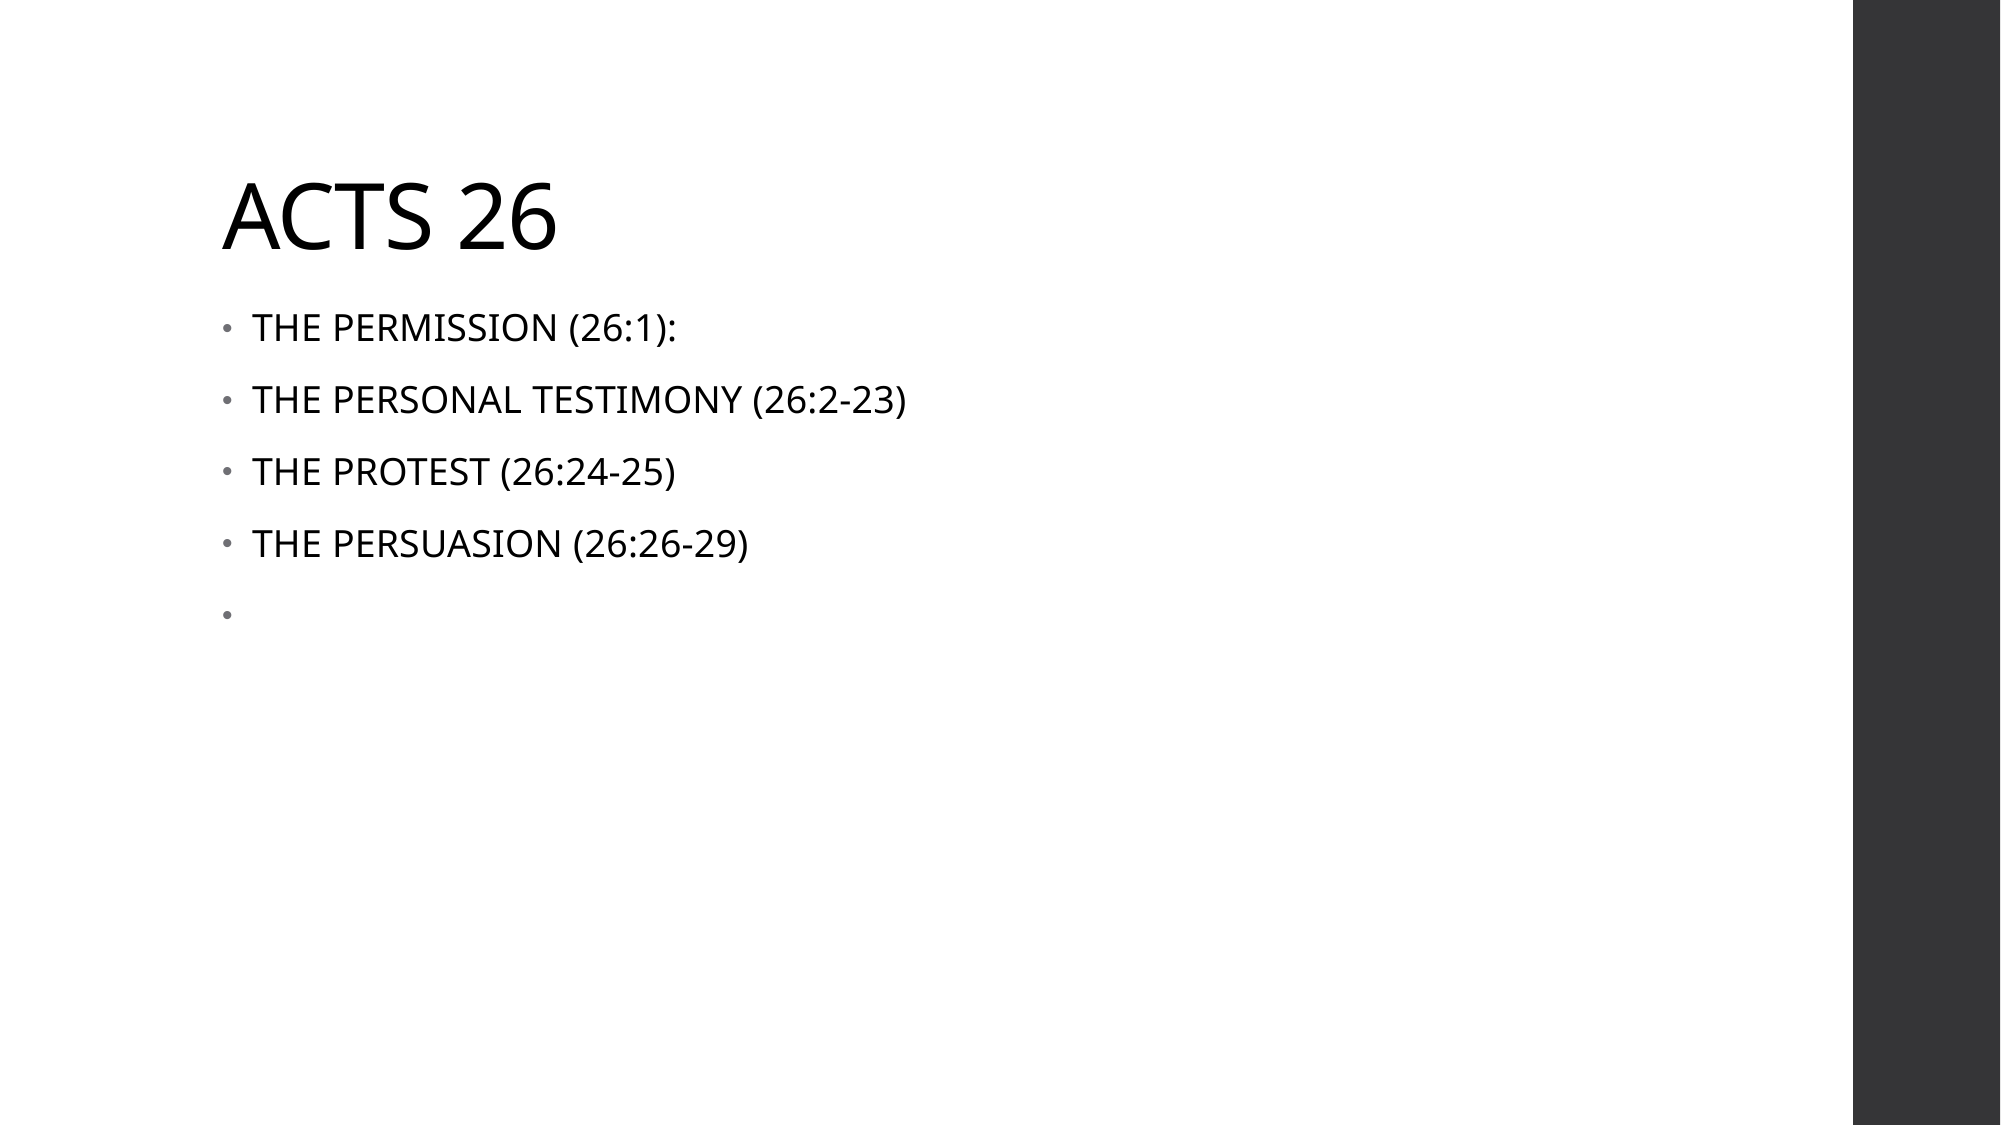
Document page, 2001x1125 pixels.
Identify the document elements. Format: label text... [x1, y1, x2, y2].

list THE PERMISSION (26:1): THE PERSONAL TESTIMONY (26:2-23) THE PROTEST (26:24-25) THE PERSUASION (26:26-29) [206, 299, 1617, 1014]
title ACTS 26 [206, 60, 1797, 278]
